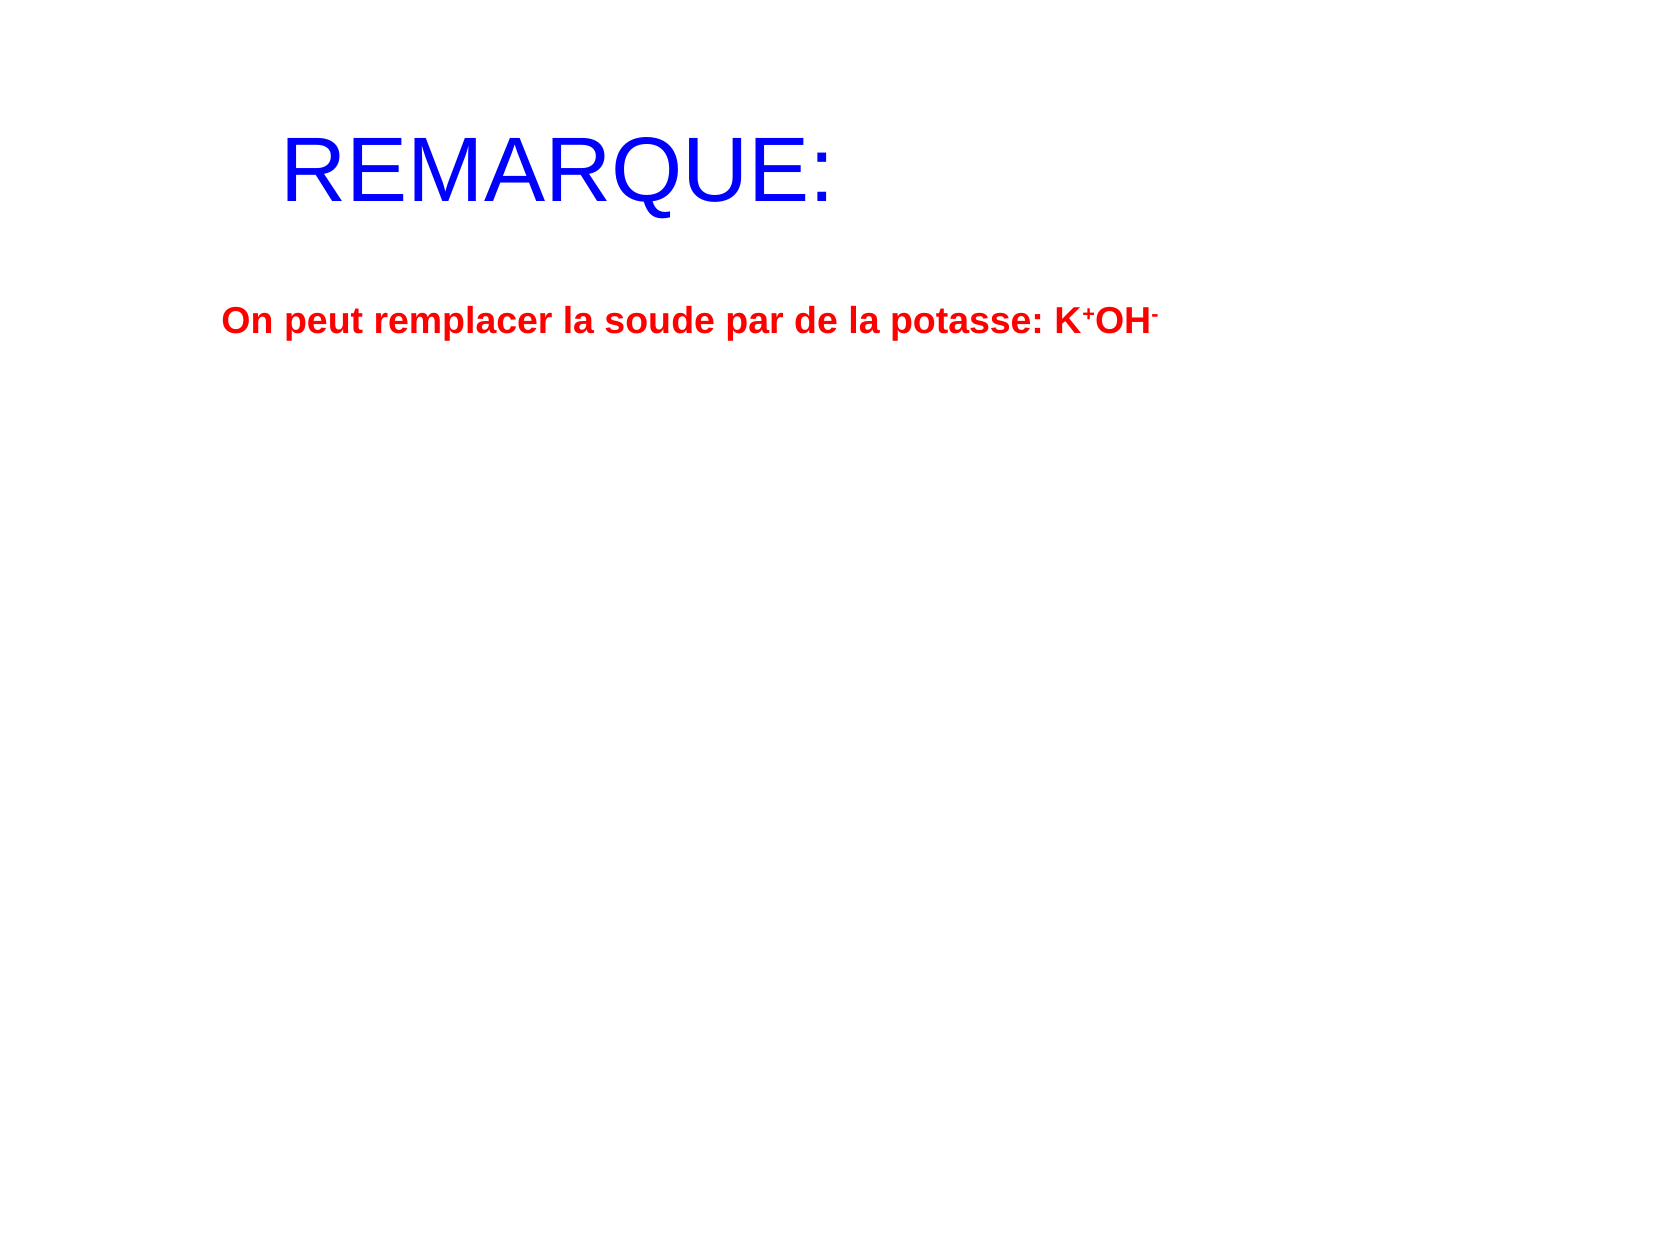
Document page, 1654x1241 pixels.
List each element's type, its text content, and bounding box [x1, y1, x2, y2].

text_box On peut remplacer la soude par de la potasse: K+OH- [206, 295, 1300, 350]
text_box REMARQUE: [265, 118, 1300, 229]
